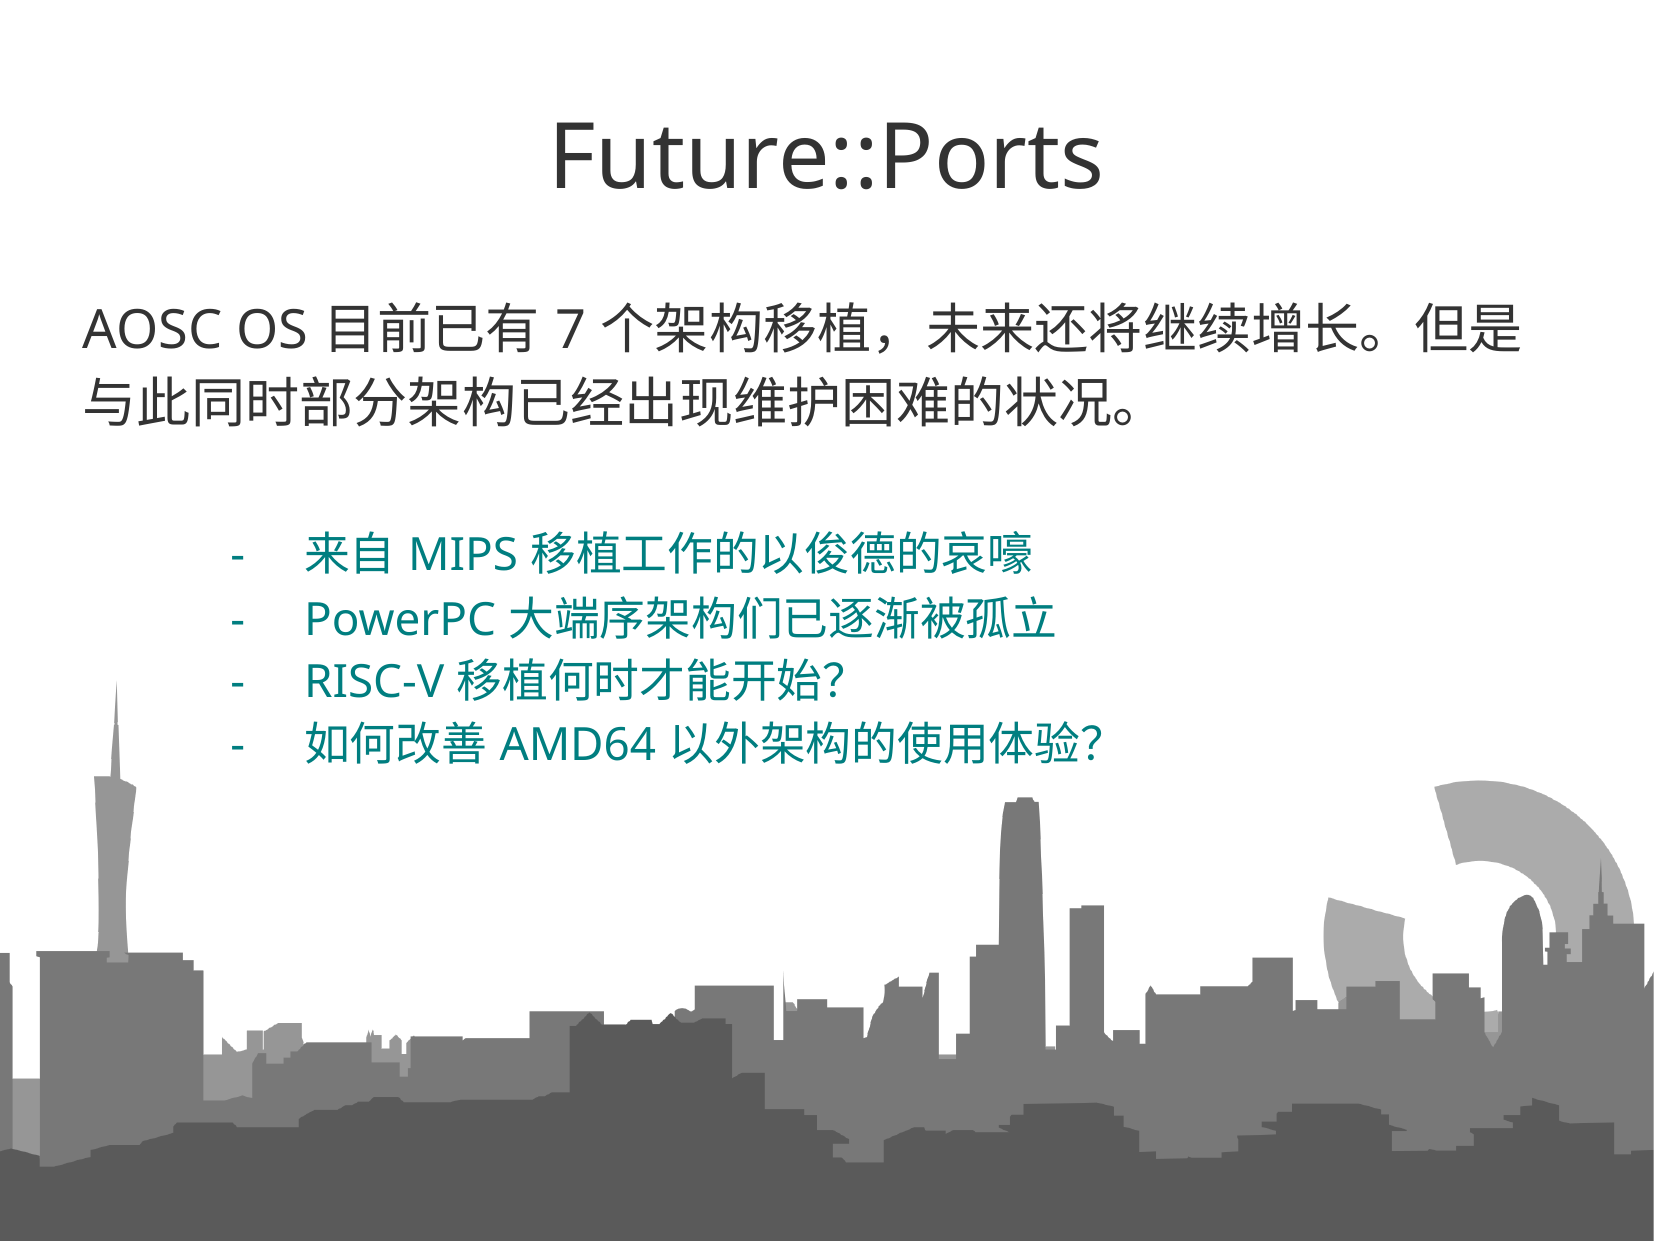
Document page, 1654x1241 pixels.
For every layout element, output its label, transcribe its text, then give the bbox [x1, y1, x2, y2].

title Future::Ports [82, 49, 1571, 257]
list AOSC OS目前已有7个架构移植，未来还将继续增长。但是与此同时部分架构已经出现维护困难的状况。 - 来自MIPS移植工作的以俊德的哀嚎 - PowerPC大端序架构们已逐渐被孤立 - RISC-V移植何时才能开始？ - 如何改善AMD64以外架构的使用体验？ [82, 290, 1571, 1010]
picture [0, 0, 1654, 1241]
